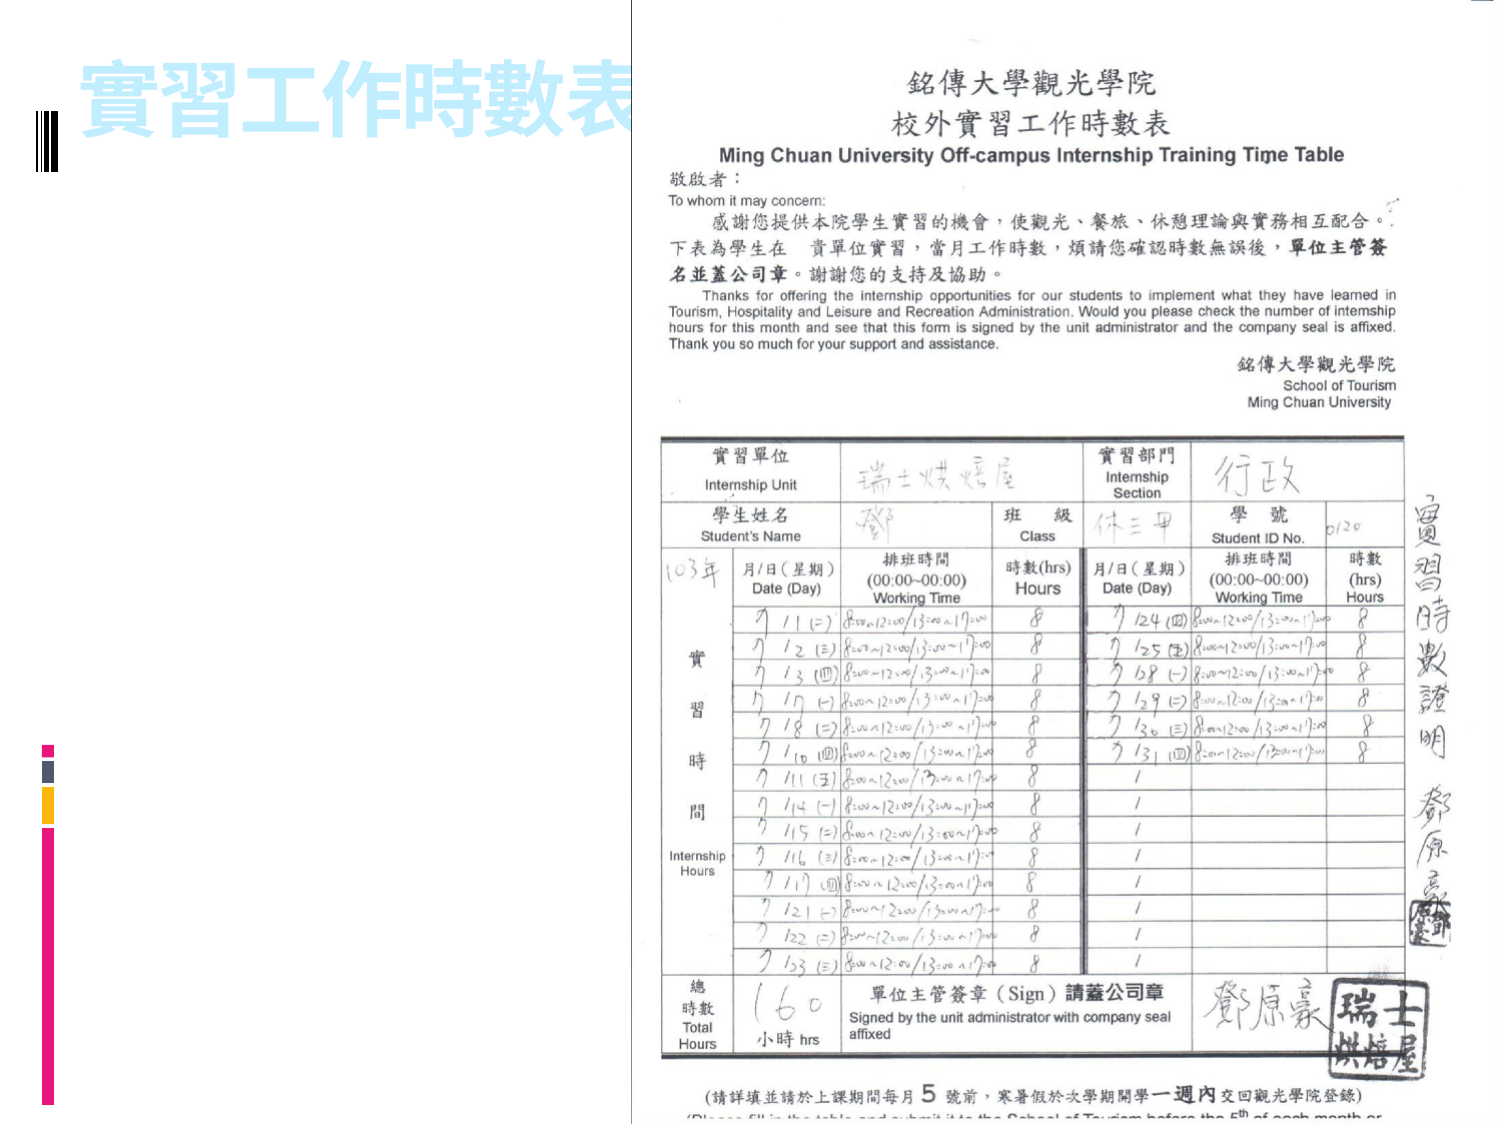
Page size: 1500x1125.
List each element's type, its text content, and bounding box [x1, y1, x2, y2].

title 實習工作時數表 [54, 21, 630, 127]
text_box [41, 744, 54, 758]
text_box [630, 0, 1500, 1124]
